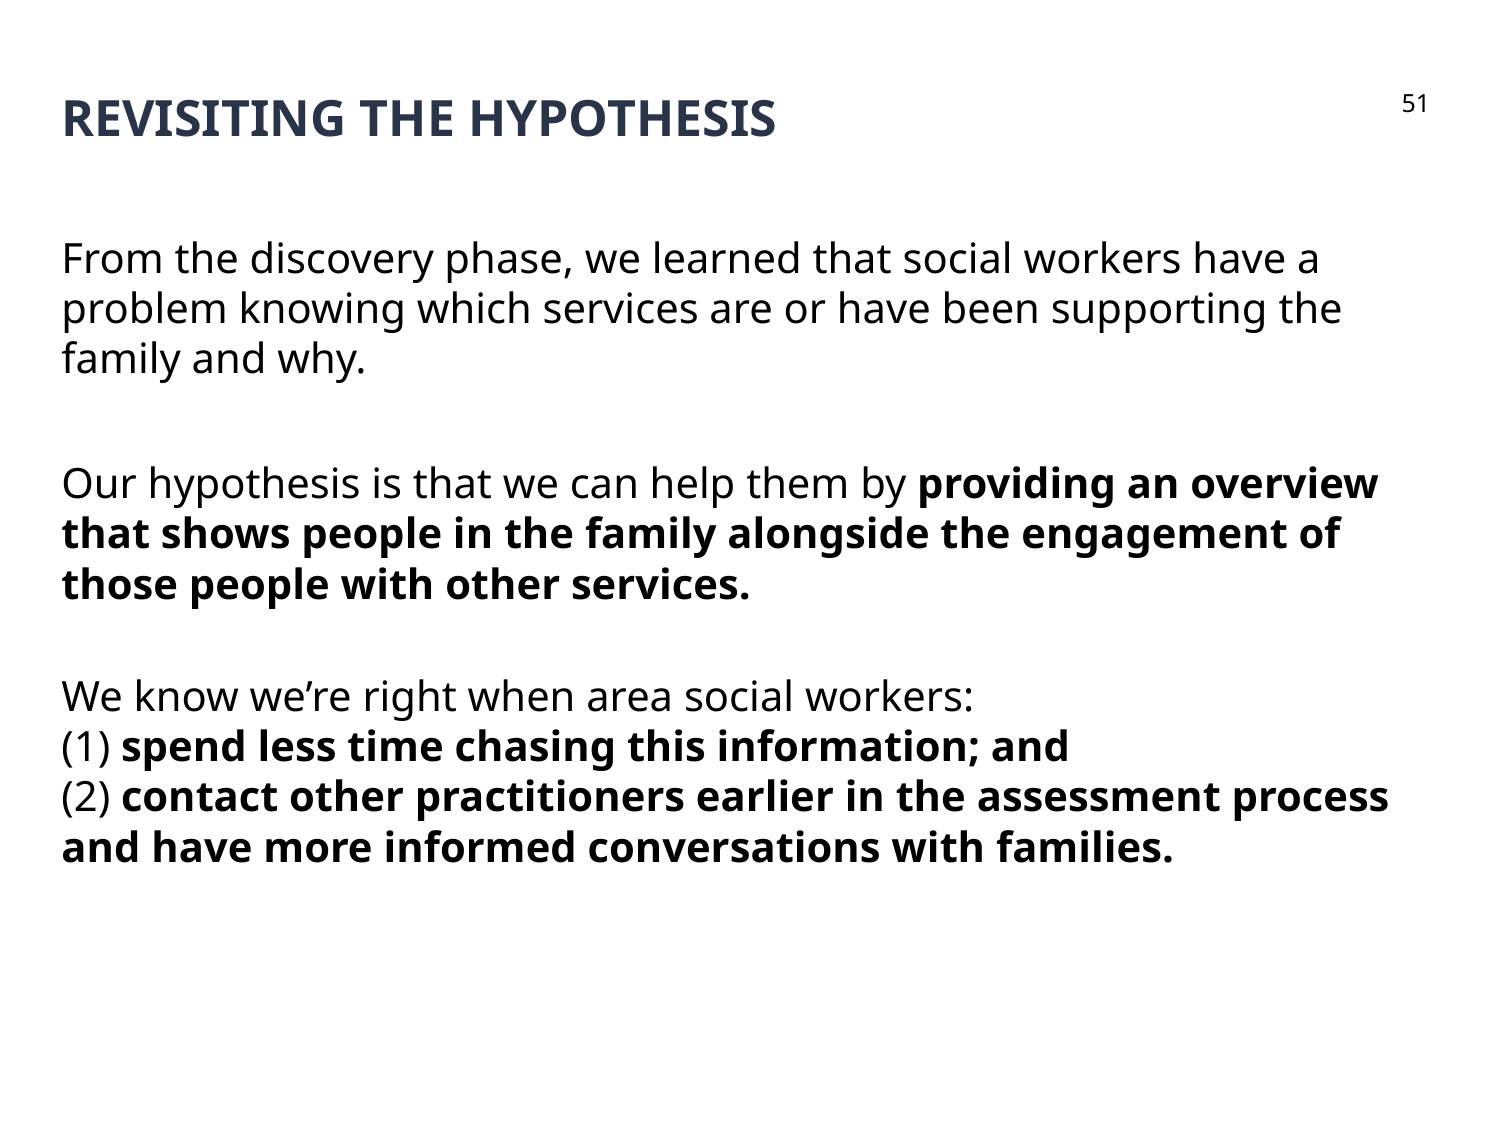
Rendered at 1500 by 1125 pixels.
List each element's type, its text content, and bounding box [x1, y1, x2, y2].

text_box REVISITING THE HYPOTHESIS [61, 85, 1500, 256]
list From the discovery phase, we learned that social workers have a problem knowing which services are or have been supporting the family and why. Our hypothesis is that we can help them by providing an overview that shows people in the family alongside the engagement of those people with other services. We know we’re right when area social workers: (1) spend less time chasing this information; and (2) contact other practitioners earlier in the assessment process and have more informed conversations with families. [61, 256, 1431, 888]
slide_number <number> [1388, 87, 1431, 148]
